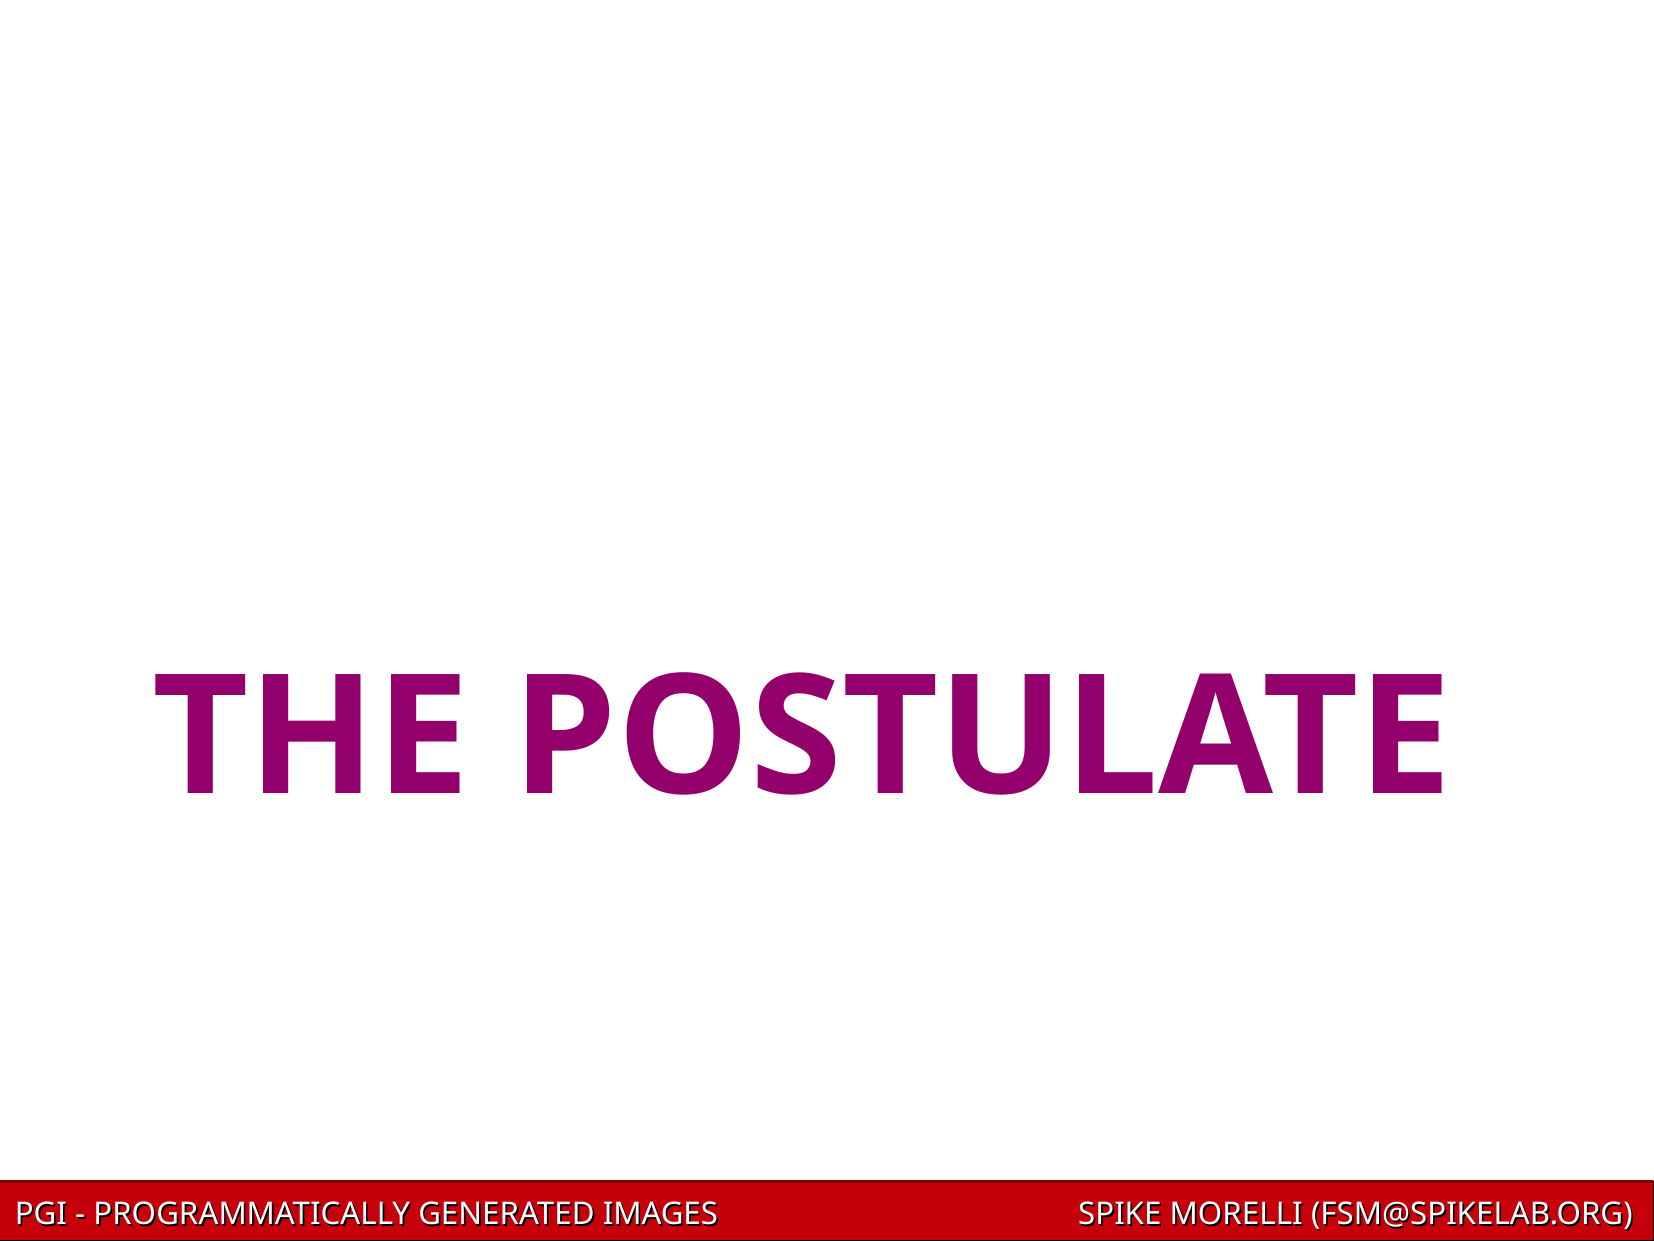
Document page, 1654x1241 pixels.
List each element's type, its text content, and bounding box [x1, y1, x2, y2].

text_box THE POSTULATE [137, 494, 1527, 697]
text_box PGI - PROGRAMMATICALLY GENERATED IMAGES [0, 1184, 722, 1235]
text_box [0, 1183, 1654, 1241]
text_box SPIKE MORELLI (FSM@SPIKELAB.ORG) [1063, 1184, 1643, 1235]
